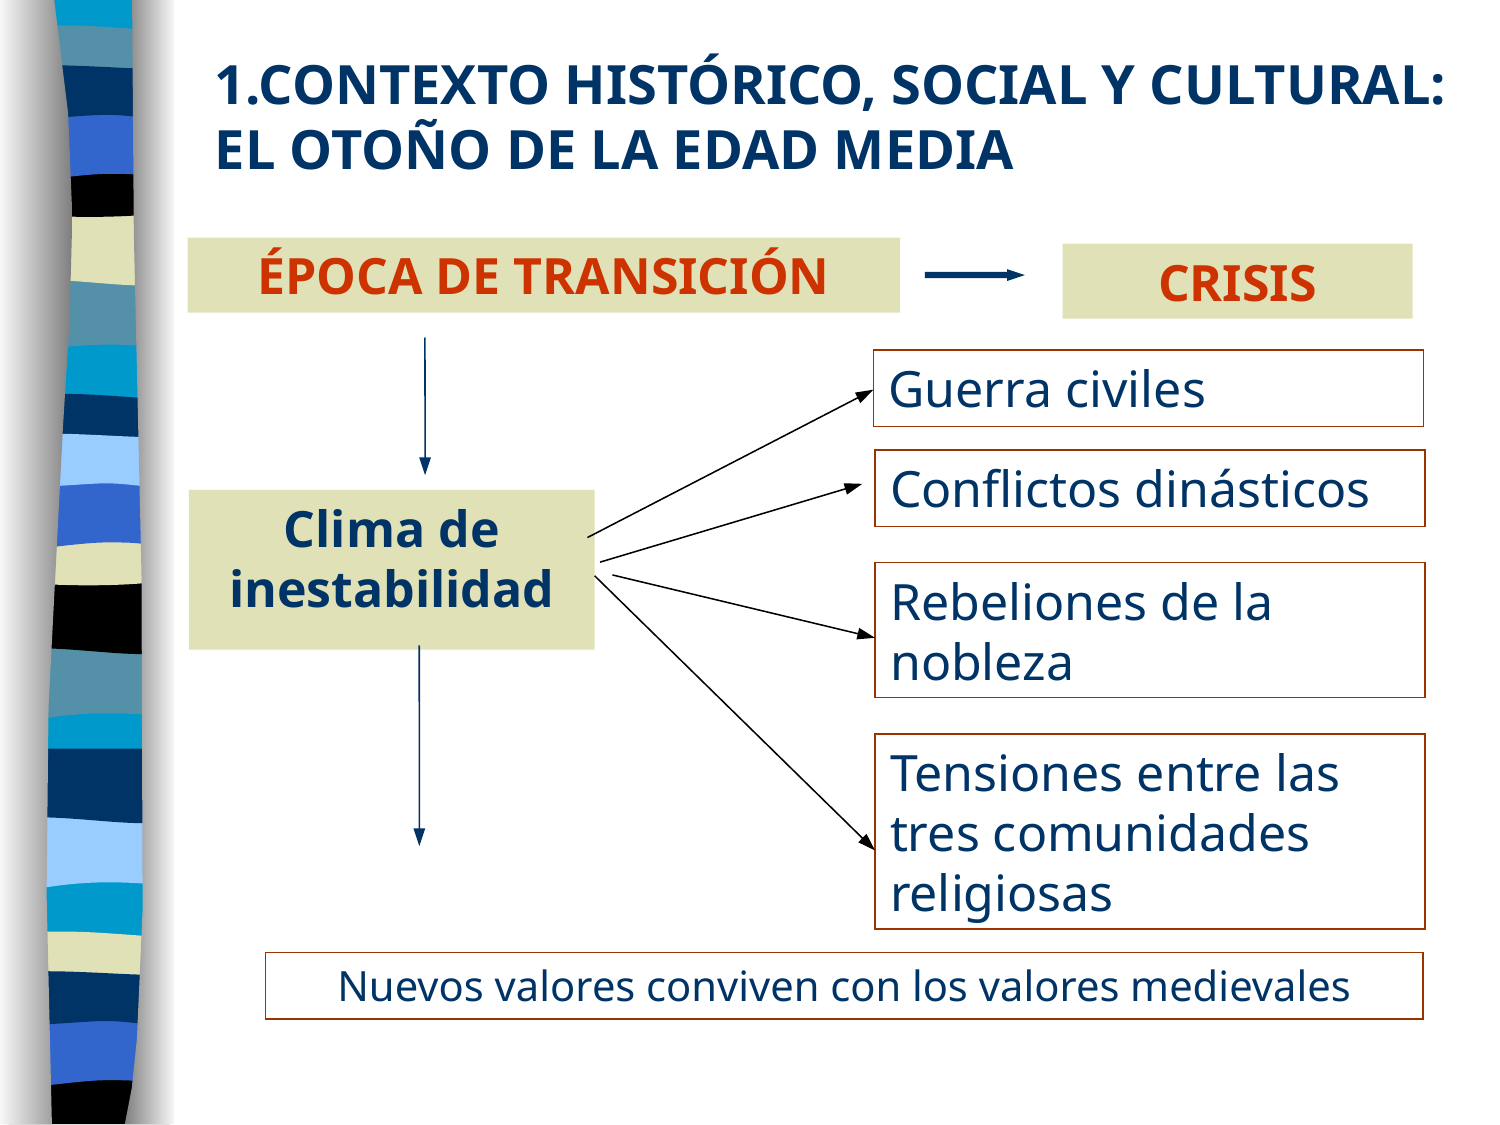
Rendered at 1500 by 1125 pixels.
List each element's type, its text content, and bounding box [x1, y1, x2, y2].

text_box Conflictos dinásticos [875, 450, 1426, 527]
text_box Rebeliones de la nobleza [875, 562, 1426, 698]
text_box 1.CONTEXTO HISTÓRICO, SOCIAL Y CULTURAL: EL OTOÑO DE LA EDAD MEDIA [162, 42, 1500, 198]
text_box CRISIS [1062, 243, 1413, 319]
text_box Clima de inestabilidad [188, 489, 595, 650]
text_box ÉPOCA DE TRANSICIÓN [187, 237, 901, 313]
text_box Nuevos valores conviven con los valores medievales [265, 952, 1424, 1020]
text_box Guerra civiles [873, 350, 1424, 427]
text_box Tensiones entre las tres comunidades religiosas [875, 734, 1426, 930]
